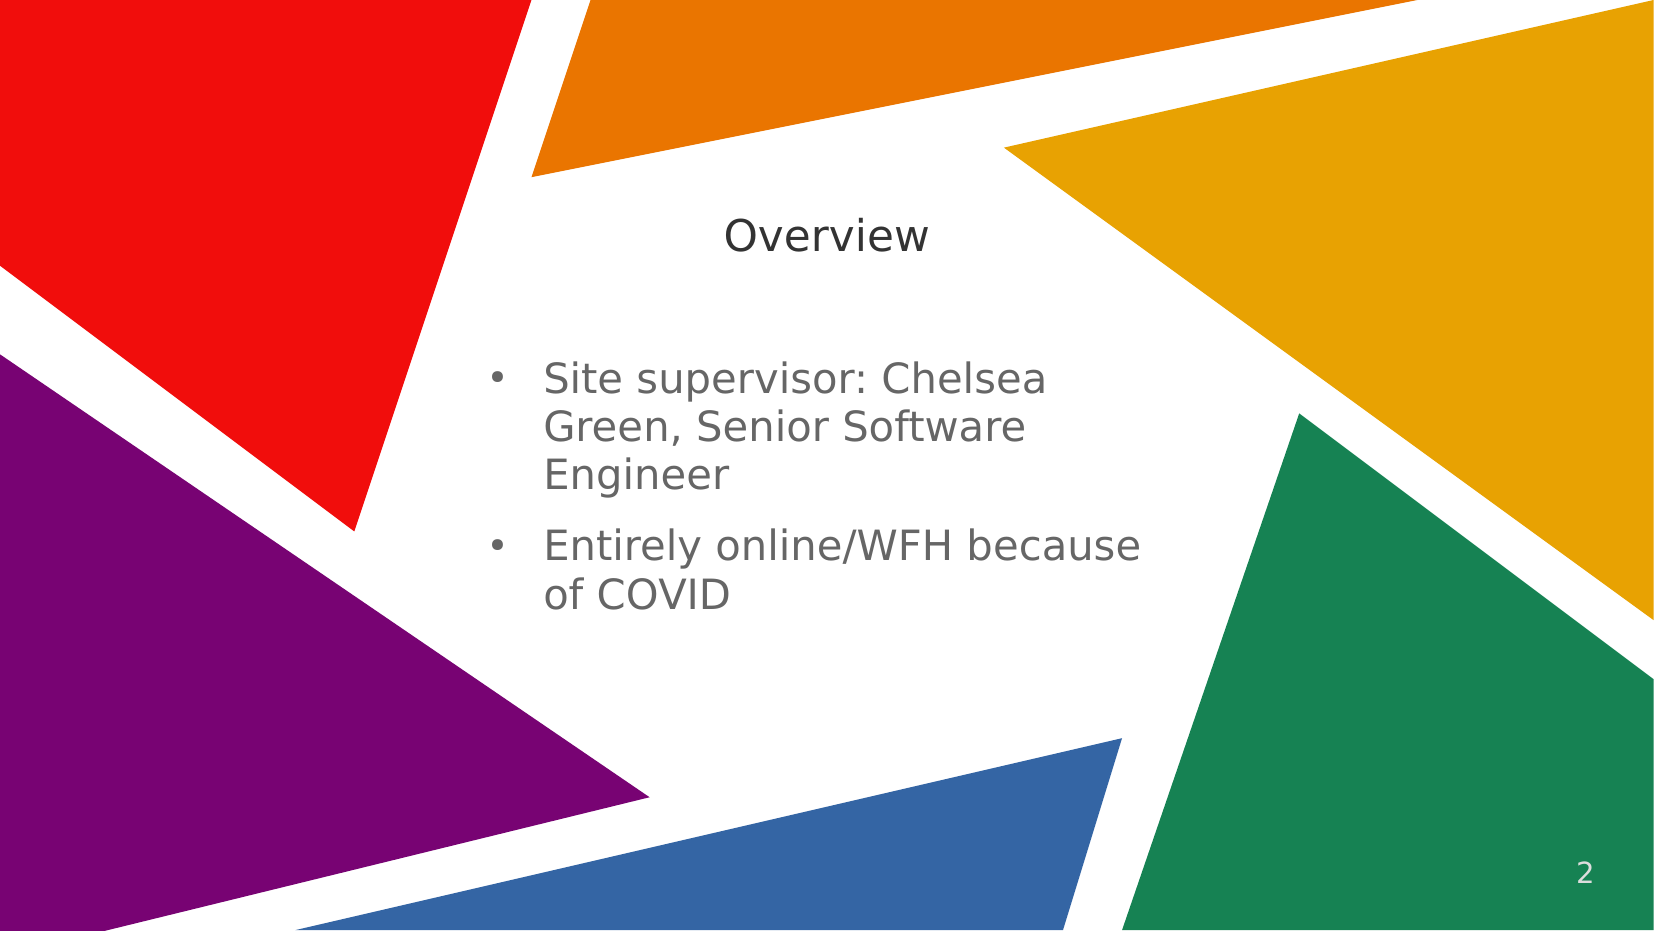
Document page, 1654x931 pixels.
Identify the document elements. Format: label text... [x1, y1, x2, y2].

title Overview [472, 147, 1182, 325]
list Site supervisor: Chelsea Green, Senior Software Engineer Entirely online/WFH because of COVID [472, 354, 1182, 768]
